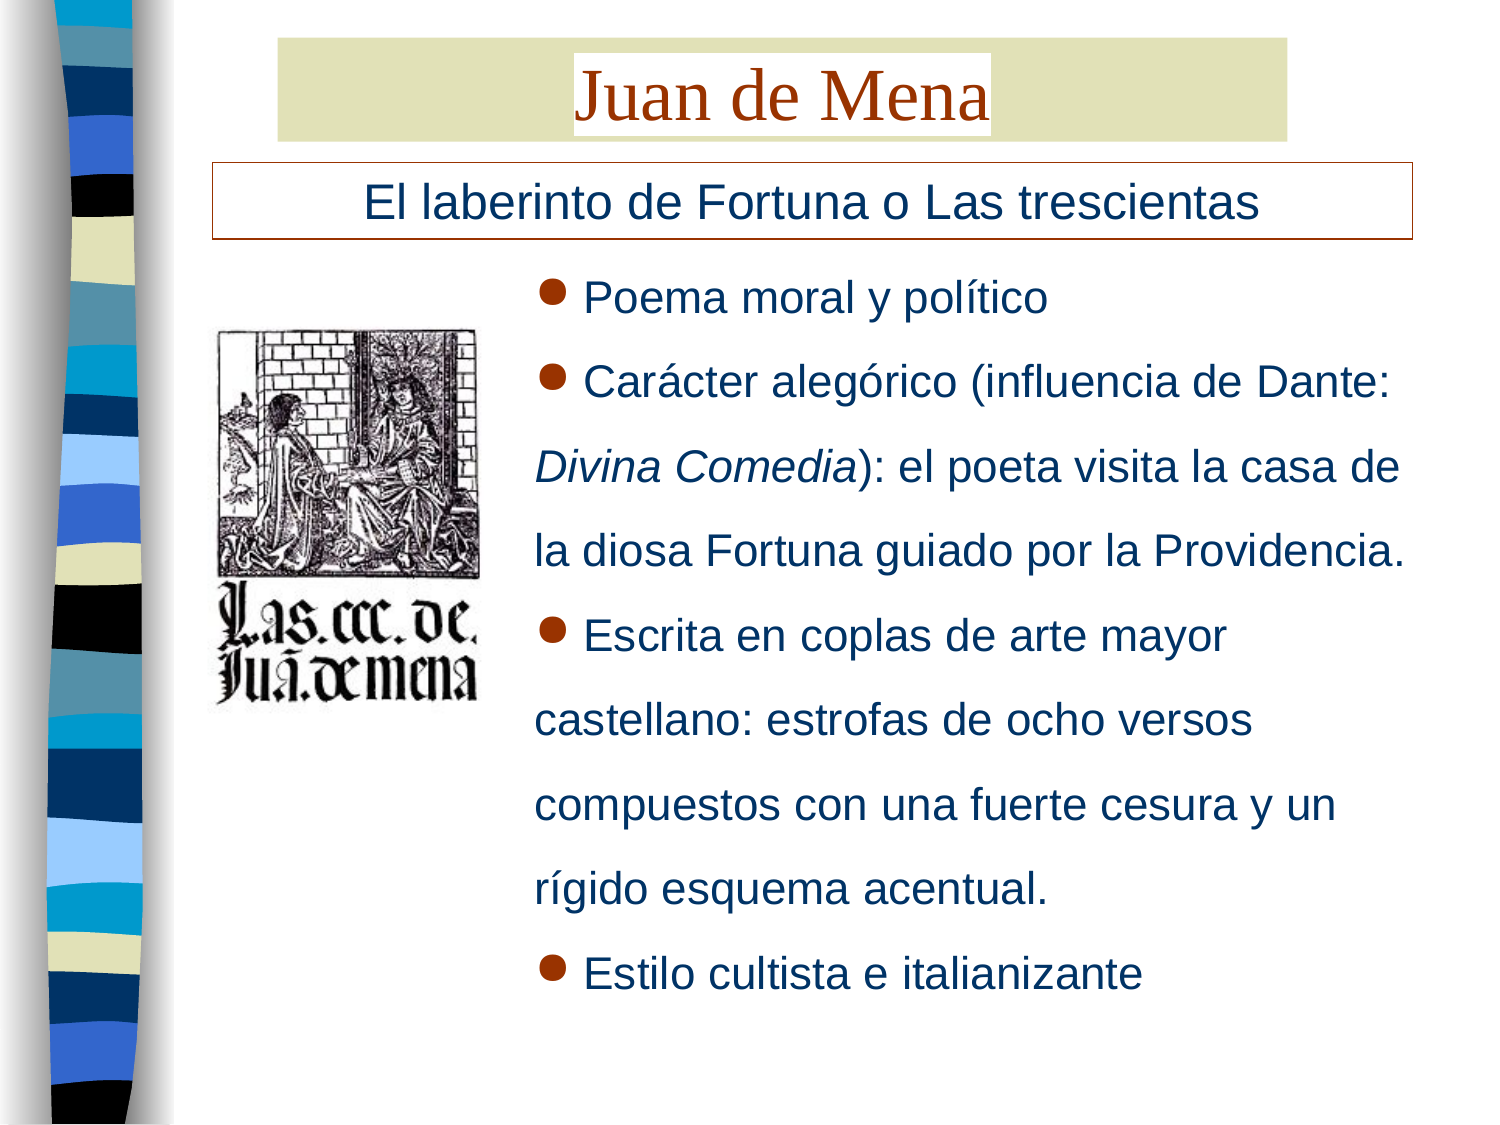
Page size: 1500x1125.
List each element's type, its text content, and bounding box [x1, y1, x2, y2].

text_box Poema moral y político Carácter alegórico (influencia de Dante: Divina Comedia): el poeta visita la casa de la diosa Fortuna guiado por la Providencia. Escrita en coplas de arte mayor castellano: estrofas de ocho versos compuestos con una fuerte cesura y un rígido esquema acentual. Estilo cultista e italianizante [519, 259, 1465, 1125]
picture [183, 277, 525, 715]
title Juan de Mena [277, 37, 1288, 142]
text_box El laberinto de Fortuna o Las trescientas [212, 162, 1413, 240]
